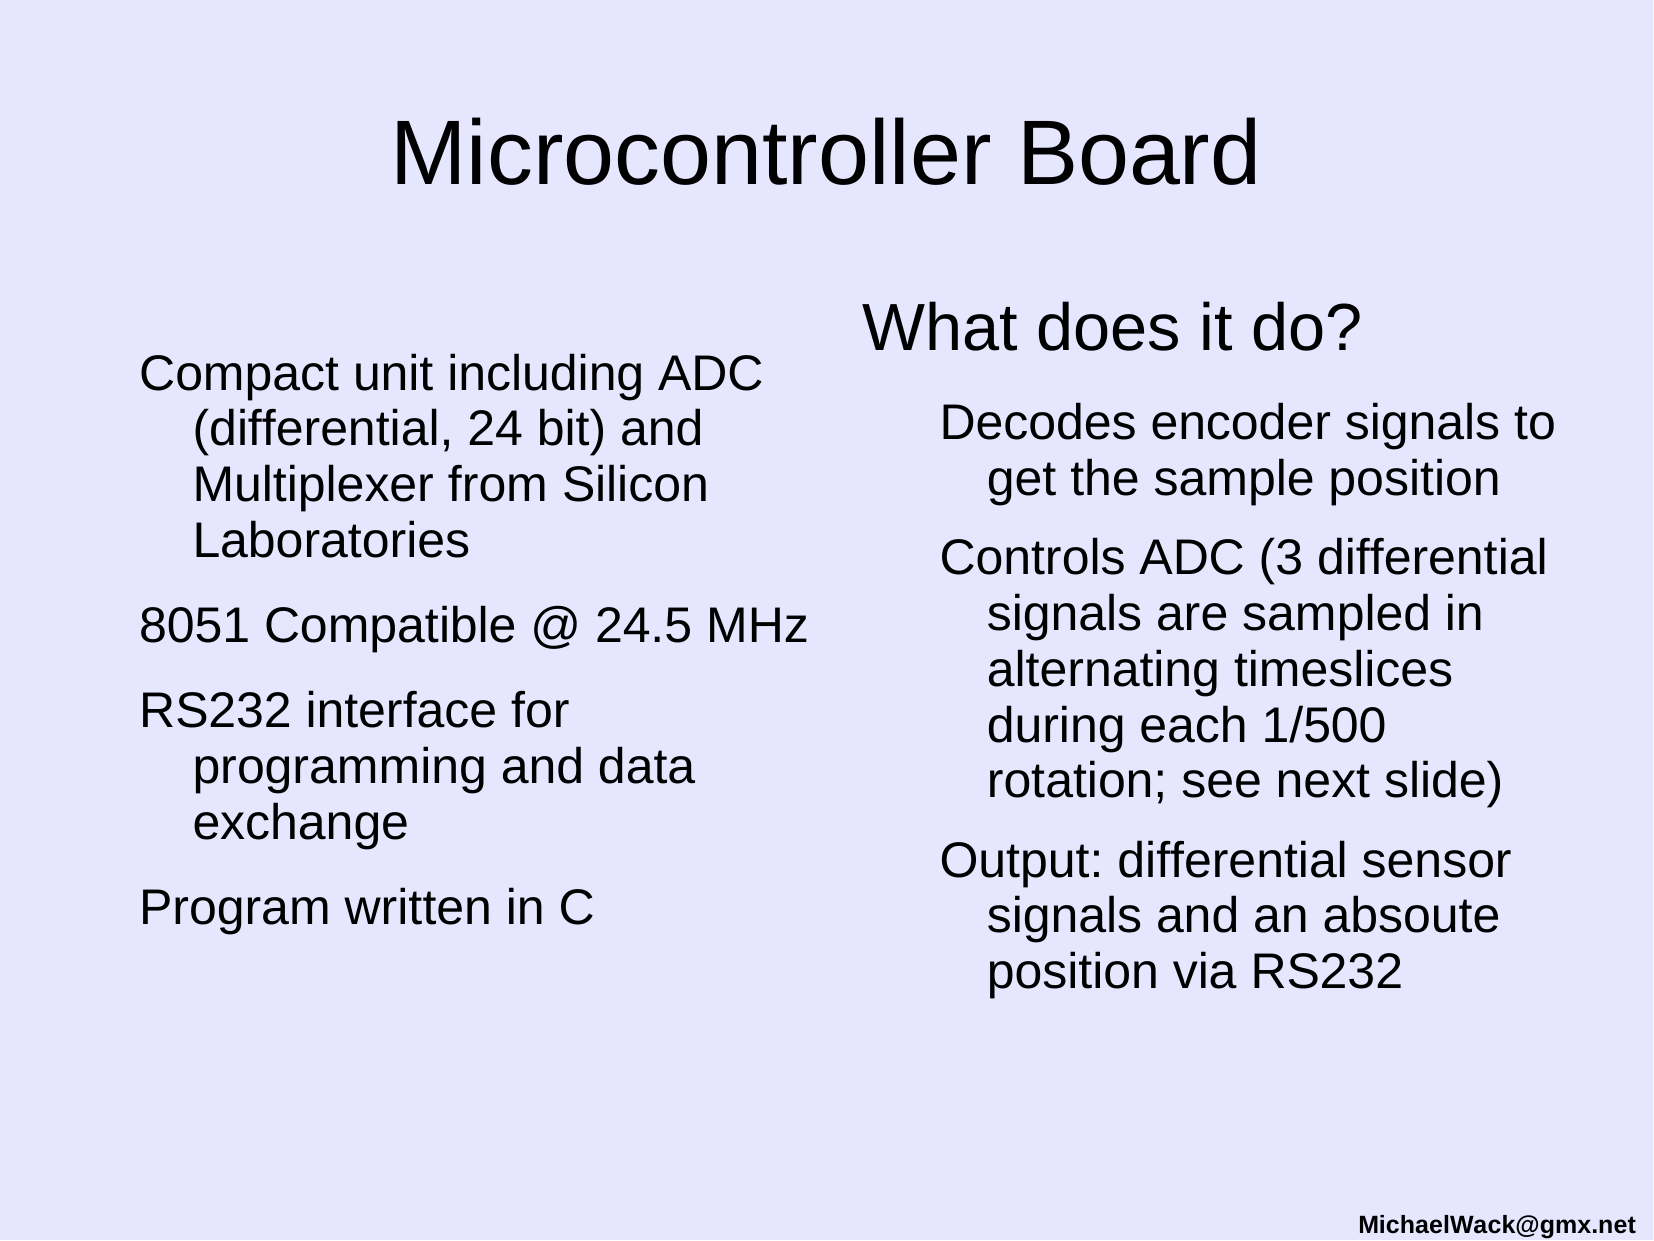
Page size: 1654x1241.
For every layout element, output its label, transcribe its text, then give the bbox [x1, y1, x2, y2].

list What does it do? Decodes encoder signals to get the sample position Controls ADC (3 differential signals are sampled in alternating timeslices during each 1/500 rotation; see next slide) Output: differential sensor signals and an absoute position via RS232 [845, 290, 1572, 1109]
list Compact unit including ADC (differential, 24 bit) and Multiplexer from Silicon Laboratories 8051 Compatible @ 24.5 MHz RS232 interface for programming and data exchange Program written in C [121, 344, 811, 1127]
title Microcontroller Board [82, 49, 1571, 257]
